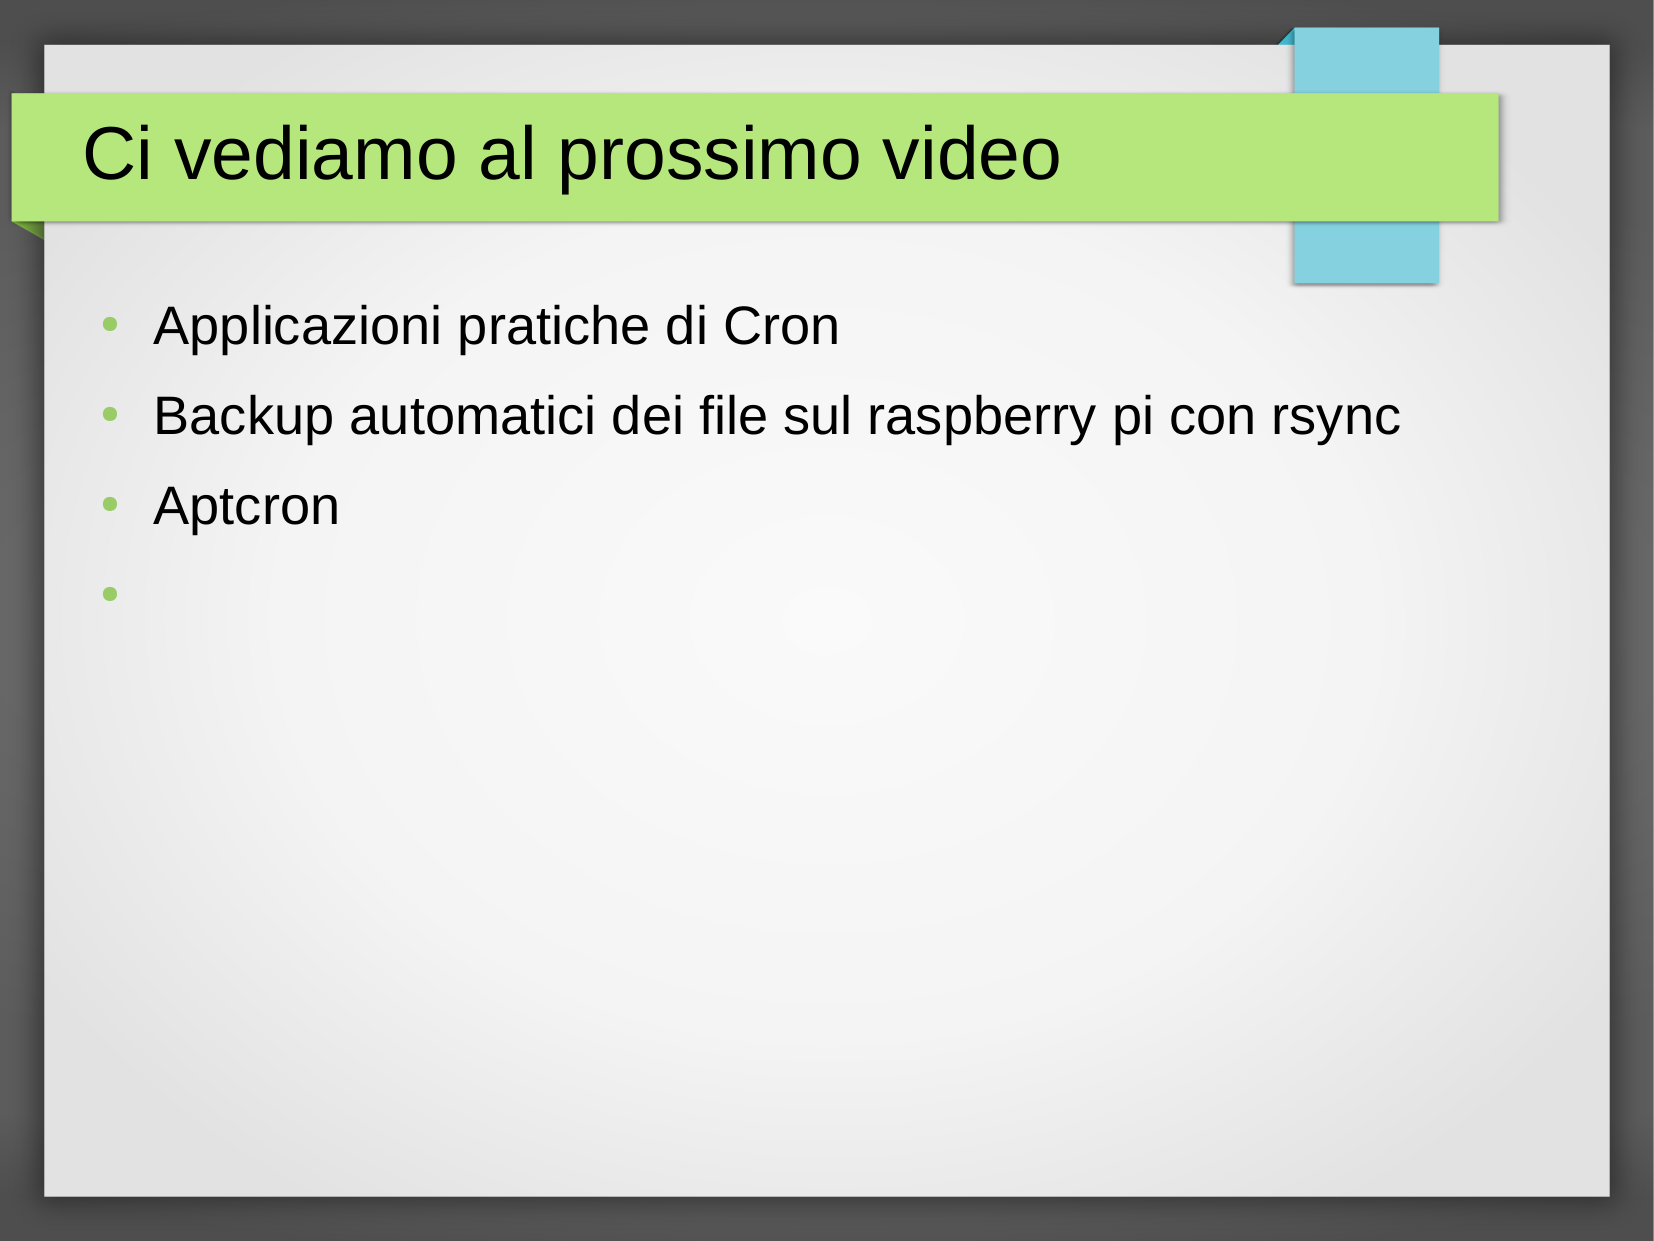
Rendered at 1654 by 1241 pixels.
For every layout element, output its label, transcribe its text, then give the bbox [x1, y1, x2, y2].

picture [0, 0, 1654, 1241]
list Applicazioni pratiche di Cron Backup automatici dei file sul raspberry pi con rsync Aptcron [82, 295, 1571, 1015]
title Ci vediamo al prossimo video [82, 94, 1264, 213]
